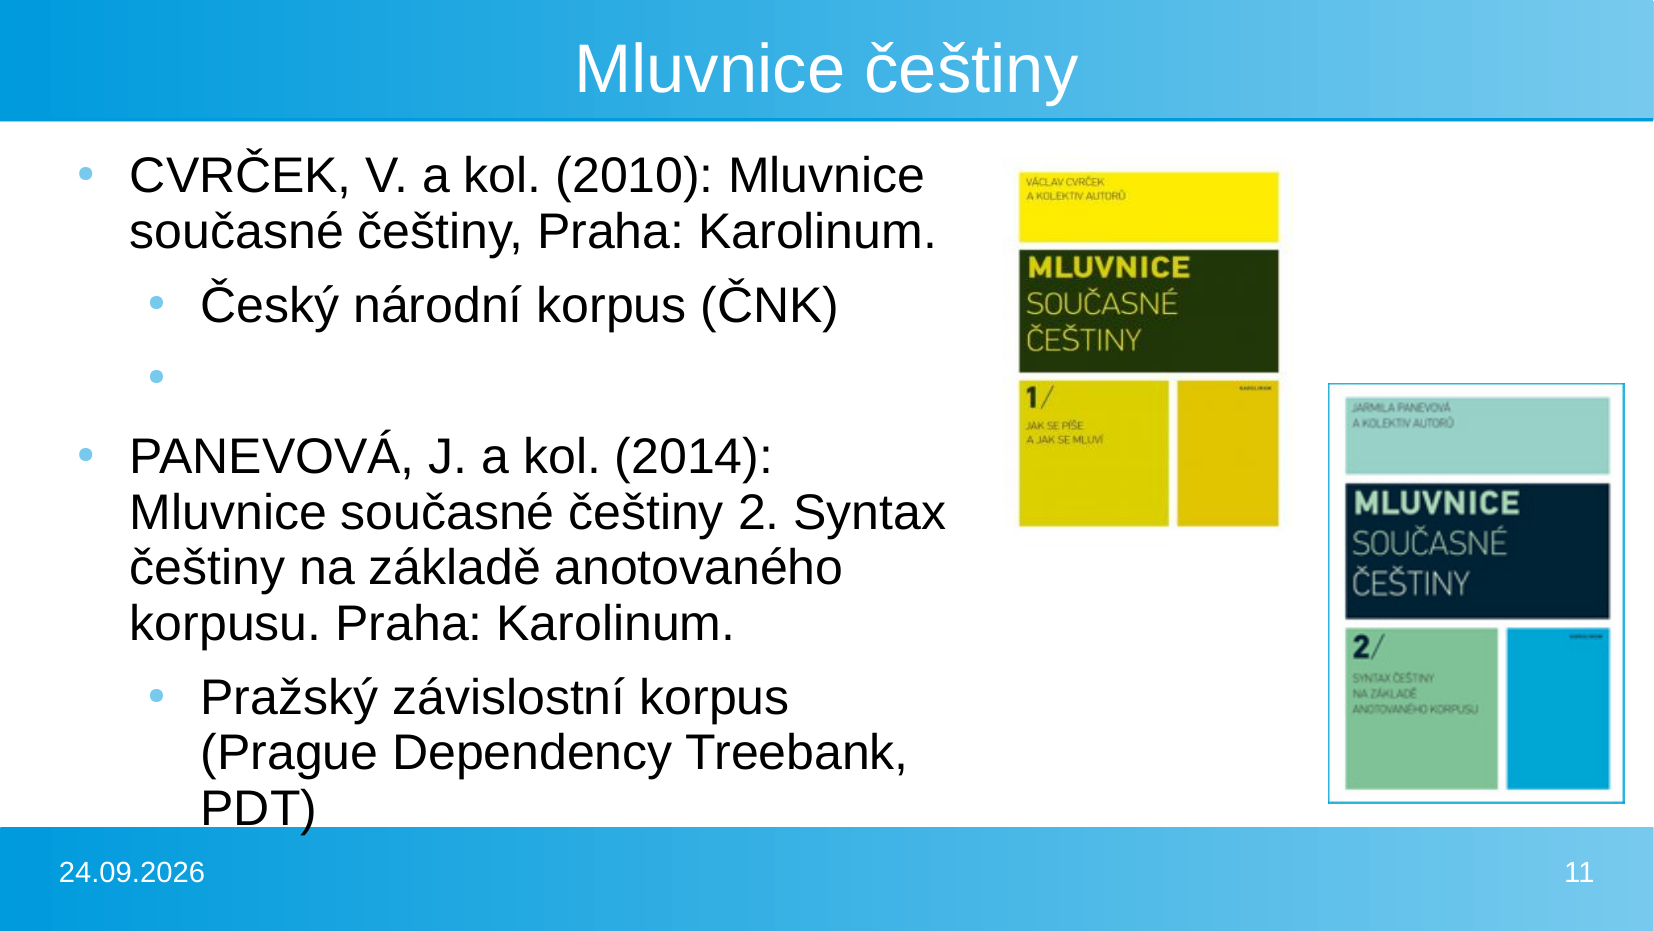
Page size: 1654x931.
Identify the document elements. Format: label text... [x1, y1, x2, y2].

list CVRČEK, V. a kol. (2010): Mluvnice současné češtiny, Praha: Karolinum. Český národní korpus (ČNK) PANEVOVÁ, J. a kol. (2014): Mluvnice současné češtiny 2. Syntax češtiny na základě anotovaného korpusu. Praha: Karolinum. Pražský závislostní korpus (Prague Dependency Treebank, PDT) [59, 147, 975, 827]
picture [1003, 138, 1293, 562]
picture [1328, 383, 1625, 804]
title Mluvnice češtiny [59, 29, 1595, 108]
